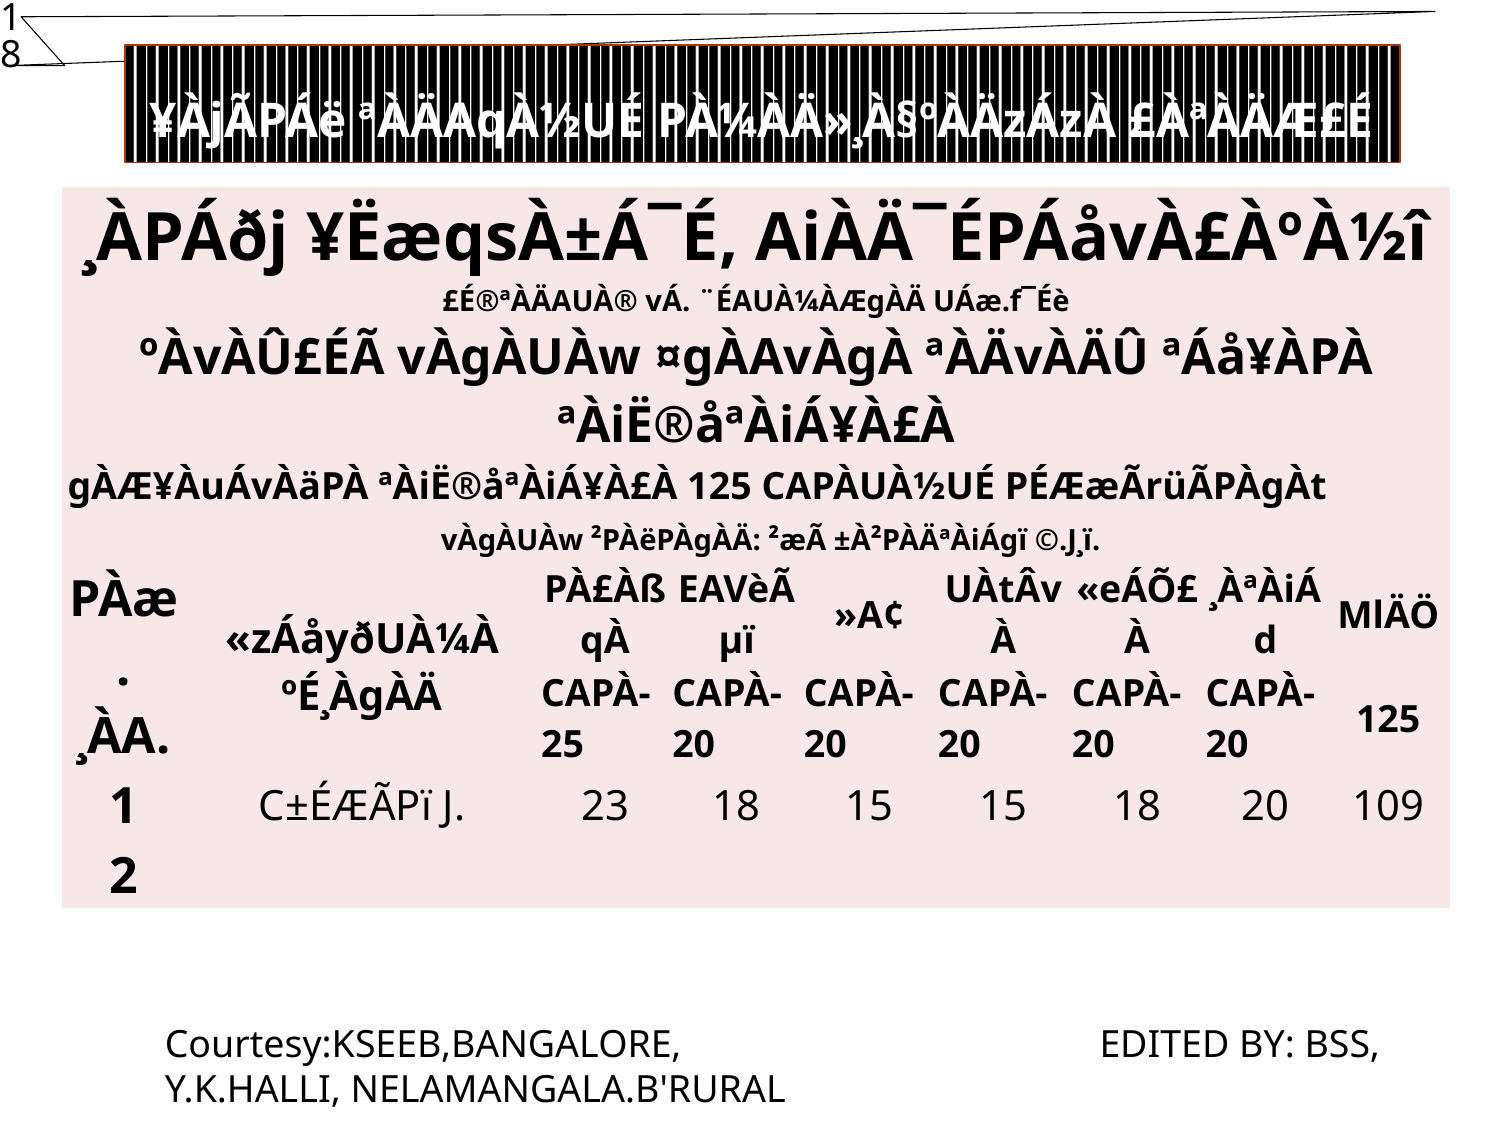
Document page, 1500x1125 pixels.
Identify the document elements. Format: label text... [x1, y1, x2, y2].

table_cell 15 [803, 769, 936, 839]
table_cell 1 [62, 769, 185, 839]
table_cell 23 [540, 769, 671, 839]
table_cell CAPÀ-20 [803, 665, 936, 769]
table_cell [1070, 839, 1204, 908]
table_cell 109 [1327, 769, 1450, 839]
table_cell «zÁåyðUÀ¼À ºÉ¸ÀgÀÄ [185, 561, 540, 769]
table_cell [185, 839, 540, 908]
title ¥ÀjÃPÁë ªÀÄAqÀ½UÉ PÀ¼ÀÄ»¸À§ºÀÄzÁzÀ £ÀªÀÄÆ£É [125, 45, 1400, 163]
table_cell ºÀvÀÛ£ÉÃ vÀgÀUÀw ¤gÀAvÀgÀ ªÀÄvÀÄÛ ªÁå¥ÀPÀ ªÀiË®åªÀiÁ¥À£À [62, 320, 1450, 458]
table_cell 15 [936, 769, 1070, 839]
footer Courtesy:KSEEB,BANGALORE, EDITED BY: BSS, Y.K.HALLI, NELAMANGALA.B'RURAL [150, 1012, 1450, 1088]
table_cell PÀæ. ¸ÀA. [62, 561, 185, 769]
table_cell [803, 839, 936, 908]
table_cell EAVèÃµï [671, 561, 803, 665]
table_cell gÀÆ¥ÀuÁvÀäPÀ ªÀiË®åªÀiÁ¥À£À 125 CAPÀUÀ½UÉ PÉÆæÃrüÃPÀgÀt vÀgÀUÀw ²PÀëPÀgÀÄ: ²æÃ ±À²PÀÄªÀiÁgï ©.J¸ï. [62, 458, 1450, 561]
table_cell [1204, 839, 1327, 908]
table_cell [540, 839, 671, 908]
table_cell UÀtÂvÀ [936, 561, 1070, 665]
table_cell CAPÀ-20 [671, 665, 803, 769]
table_cell 18 [1070, 769, 1204, 839]
table_cell ¸ÀªÀiÁd [1204, 561, 1327, 665]
table_cell 2 [62, 839, 185, 908]
table_cell MlÄÖ [1327, 561, 1450, 665]
table_cell C±ÉÆÃPï J. [185, 769, 540, 839]
table_cell CAPÀ-25 [540, 665, 671, 769]
table_cell [1327, 839, 1450, 908]
table_cell [671, 839, 803, 908]
table_cell »A¢ [803, 561, 936, 665]
table_cell 18 [671, 769, 803, 839]
table_cell 20 [1204, 769, 1327, 839]
table_cell CAPÀ-20 [1070, 665, 1204, 769]
table_cell CAPÀ-20 [1204, 665, 1327, 769]
table_cell «eÁÕ£À [1070, 561, 1204, 665]
table_header ¸ÀPÁðj ¥ËæqsÀ±Á¯É, AiÀÄ¯ÉPÁåvÀ£ÀºÀ½î £É®ªÀÄAUÀ® vÁ. ¨ÉAUÀ¼ÀÆgÀÄ UÁæ.f¯Éè [62, 187, 1450, 320]
table_cell CAPÀ-20 [936, 665, 1070, 769]
table_cell PÀ£ÀßqÀ [540, 561, 671, 665]
table_cell 125 [1327, 665, 1450, 769]
table_cell [936, 839, 1070, 908]
